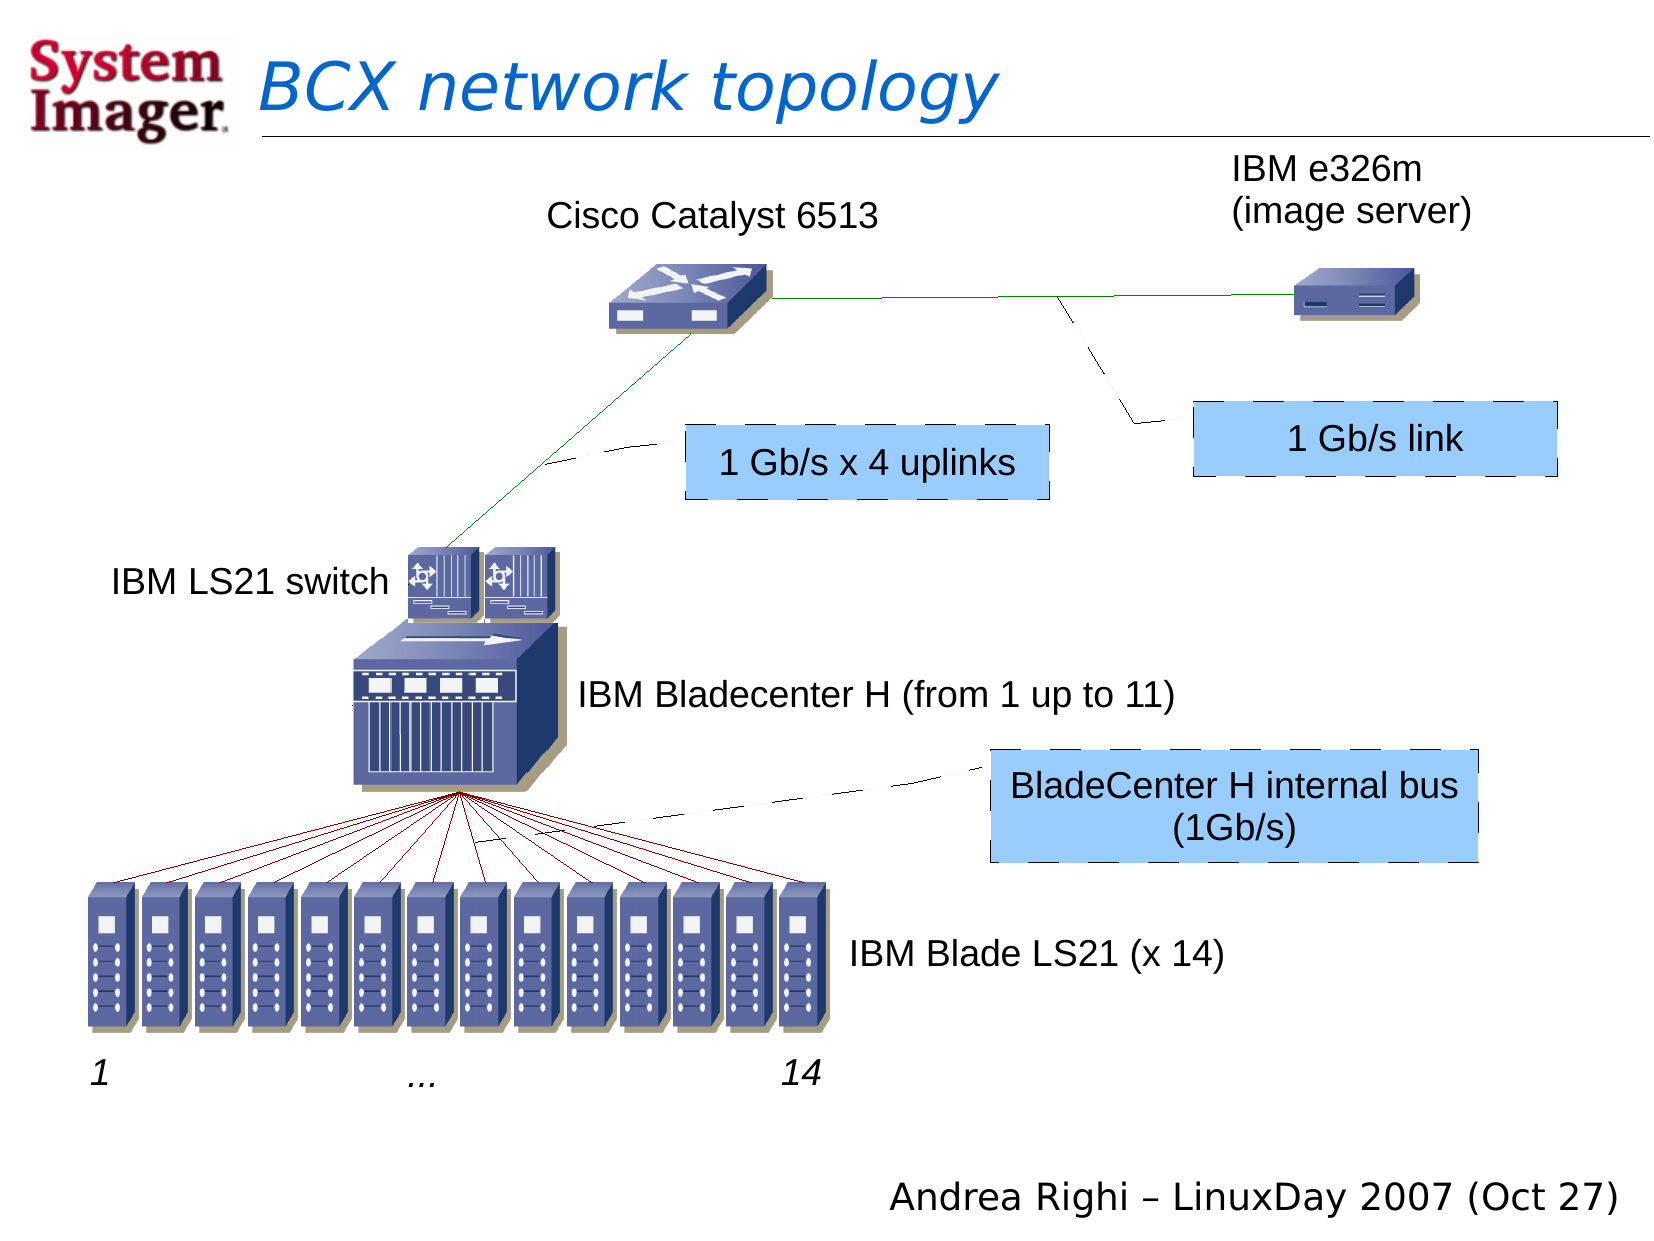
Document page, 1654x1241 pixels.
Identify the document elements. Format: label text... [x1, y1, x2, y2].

picture [673, 882, 724, 1033]
text_box IBM e326m (image server) [1216, 140, 1489, 267]
picture [142, 882, 192, 1033]
picture [779, 882, 830, 1033]
picture [88, 882, 139, 1033]
text_box 1 Gb/s x 4 uplinks [686, 425, 1049, 500]
text_box 1 [75, 1044, 126, 1115]
text_box BladeCenter H internal bus (1Gb/s) [991, 750, 1478, 863]
picture [1294, 268, 1420, 321]
picture [354, 882, 405, 1033]
picture [195, 882, 245, 1033]
picture [514, 882, 564, 1033]
picture [726, 882, 777, 1033]
text_box ... [392, 1046, 454, 1117]
text_box Cisco Catalyst 6513 [531, 187, 890, 259]
picture [352, 547, 567, 792]
text_box IBM LS21 switch [96, 553, 404, 624]
picture [301, 882, 352, 1033]
title BCX network topology [258, 47, 1529, 126]
picture [407, 882, 458, 1033]
picture [25, 34, 237, 151]
text_box 1 Gb/s link [1194, 401, 1557, 476]
text_box IBM Blade LS21 (x 14) [834, 925, 1237, 997]
picture [609, 264, 773, 334]
picture [460, 882, 511, 1033]
text_box IBM Bladecenter H (from 1 up to 11) [562, 665, 1190, 737]
picture [620, 882, 671, 1033]
picture [248, 882, 298, 1033]
picture [567, 882, 617, 1033]
text_box 14 [766, 1044, 835, 1115]
